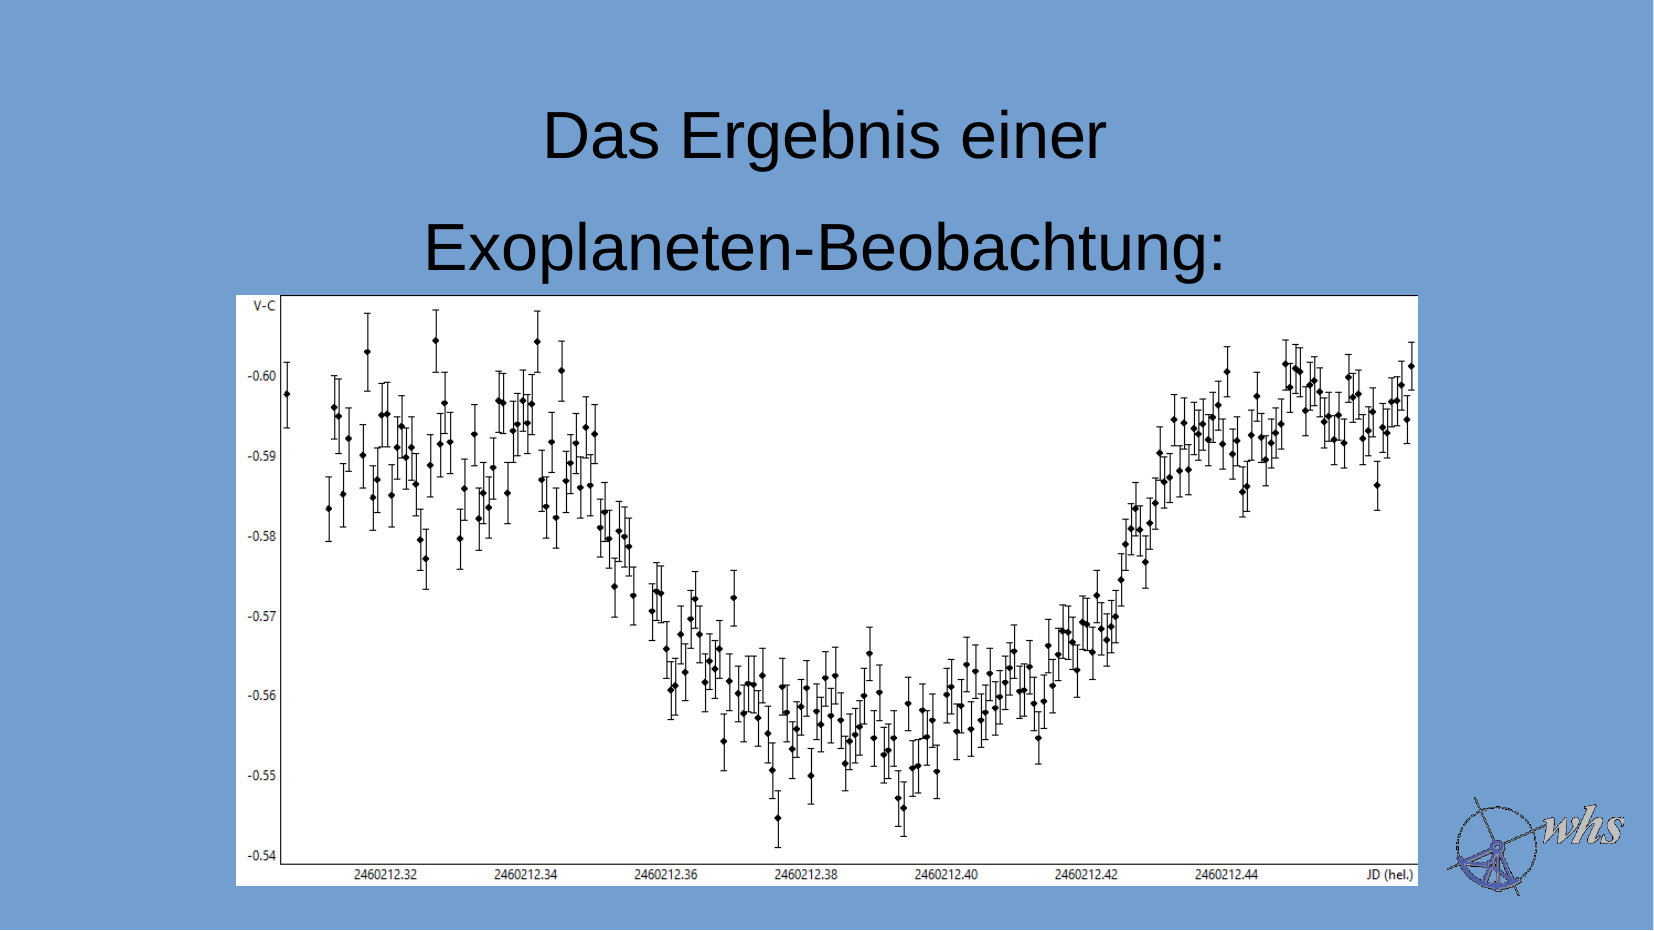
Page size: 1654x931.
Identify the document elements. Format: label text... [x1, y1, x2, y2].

picture [1447, 797, 1625, 896]
text_box Das Ergebnis einer Exoplaneten-Beobachtung: [29, 11, 1622, 768]
picture [236, 295, 1418, 886]
